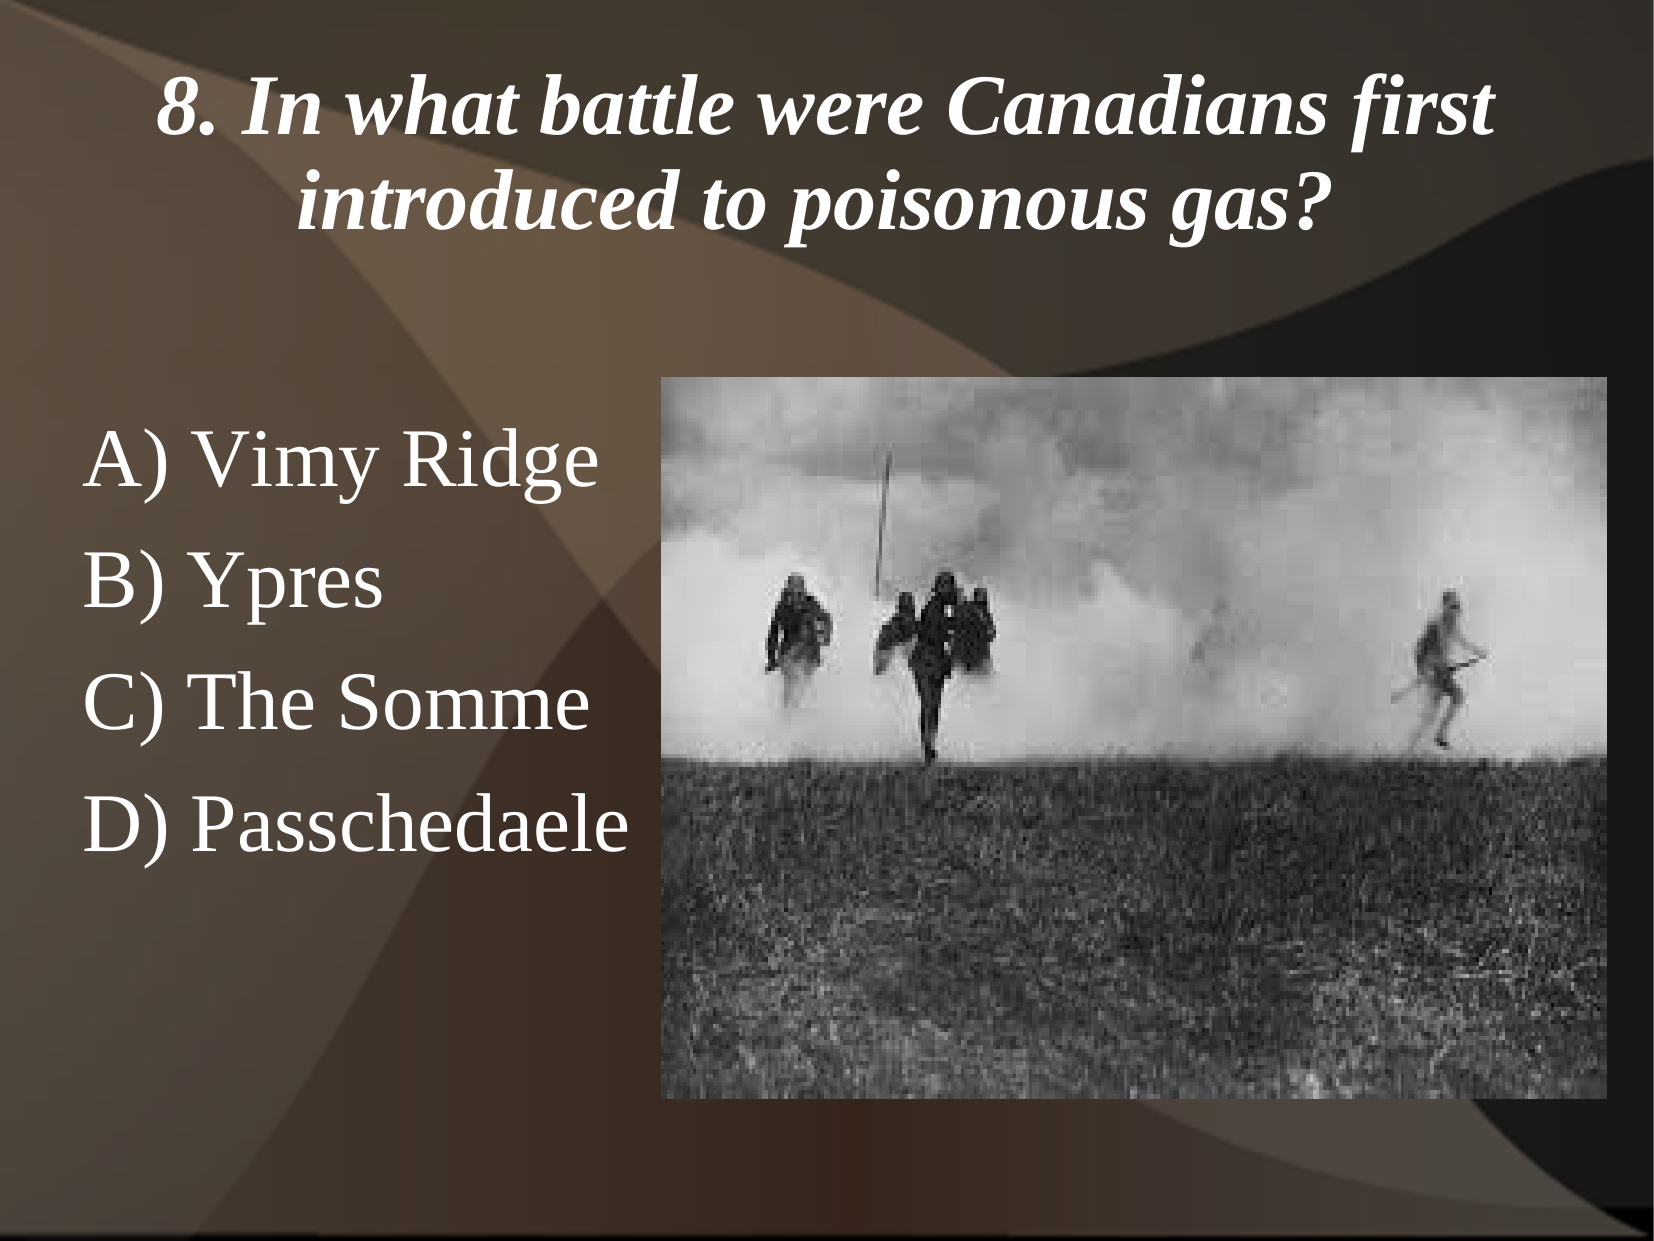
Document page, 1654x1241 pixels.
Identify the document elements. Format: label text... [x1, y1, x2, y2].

picture [0, 0, 1654, 1241]
list A) Vimy Ridge B) Ypres C) The Somme D) Passchedaele [82, 290, 809, 1010]
title 8. In what battle were Canadians first introduced to poisonous gas? [82, 49, 1571, 257]
